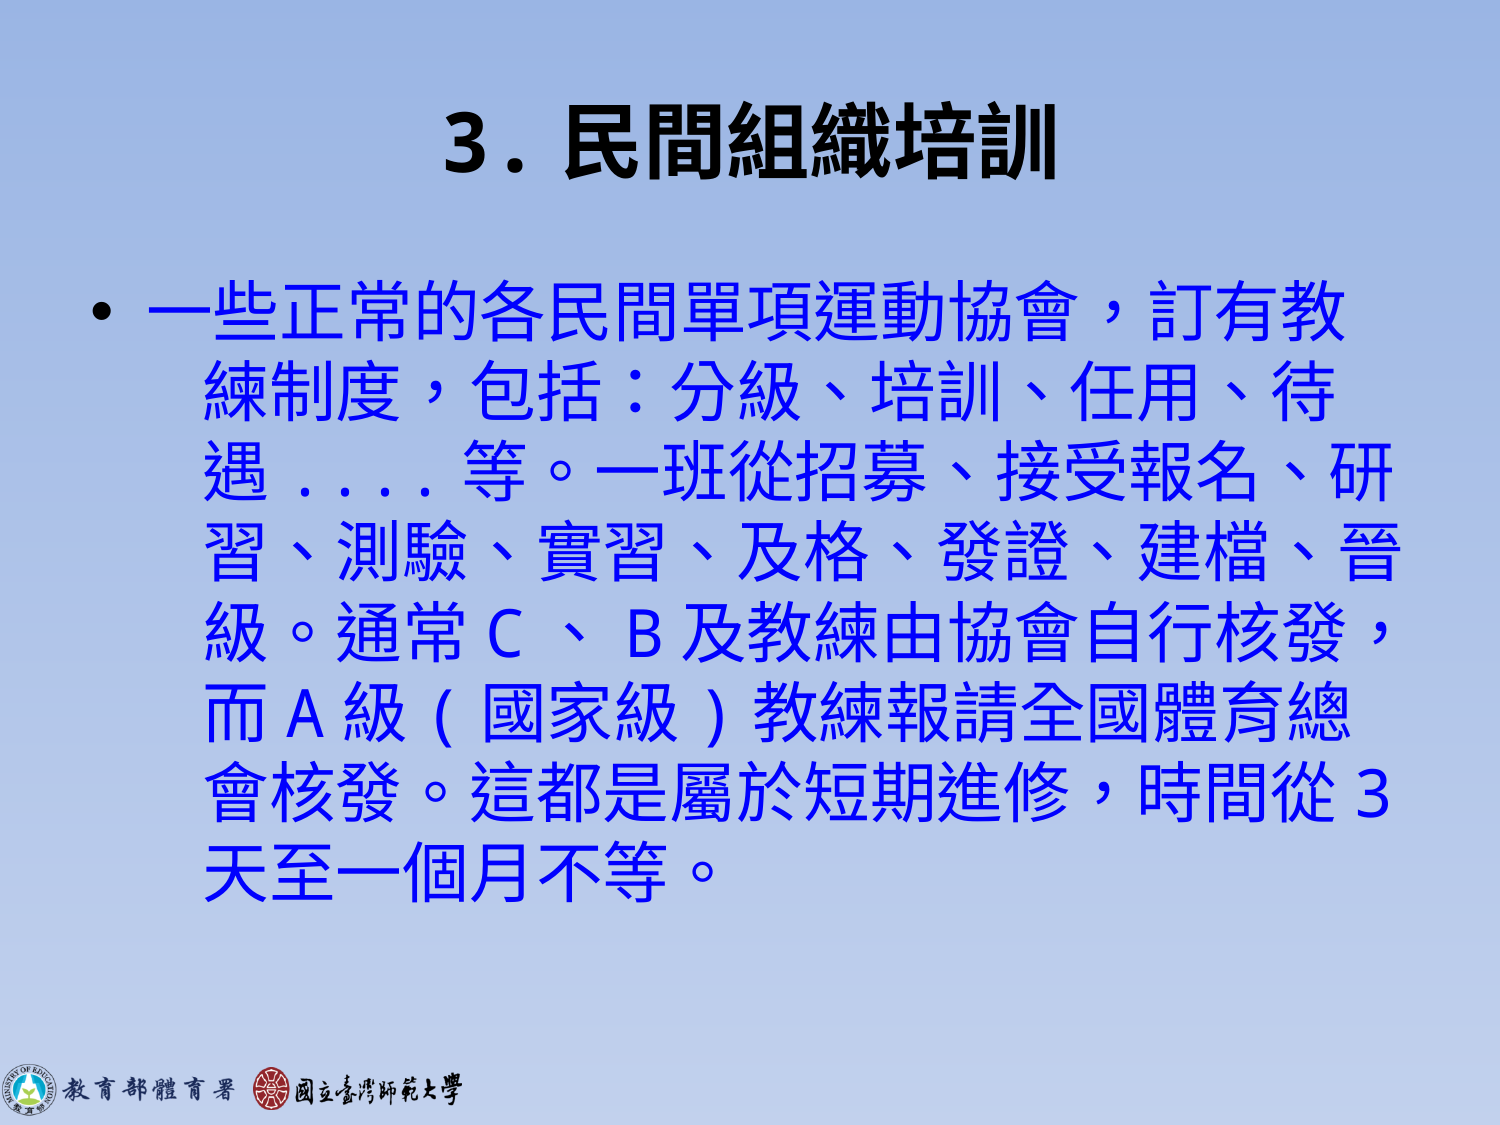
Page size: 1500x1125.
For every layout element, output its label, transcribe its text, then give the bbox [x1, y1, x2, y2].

title 3.民間組織培訓 [75, 45, 1426, 233]
list 一些正常的各民間單項運動協會，訂有教練制度，包括：分級、培訓、任用、待遇....等。一班從招募、接受報名、研習、測驗、實習、及格、發證、建檔、晉級。通常C、B及教練由協會自行核發，而A級(國家級)教練報請全國體育總會核發。這都是屬於短期進修，時間從3天至一個月不等。 [75, 262, 1426, 1005]
